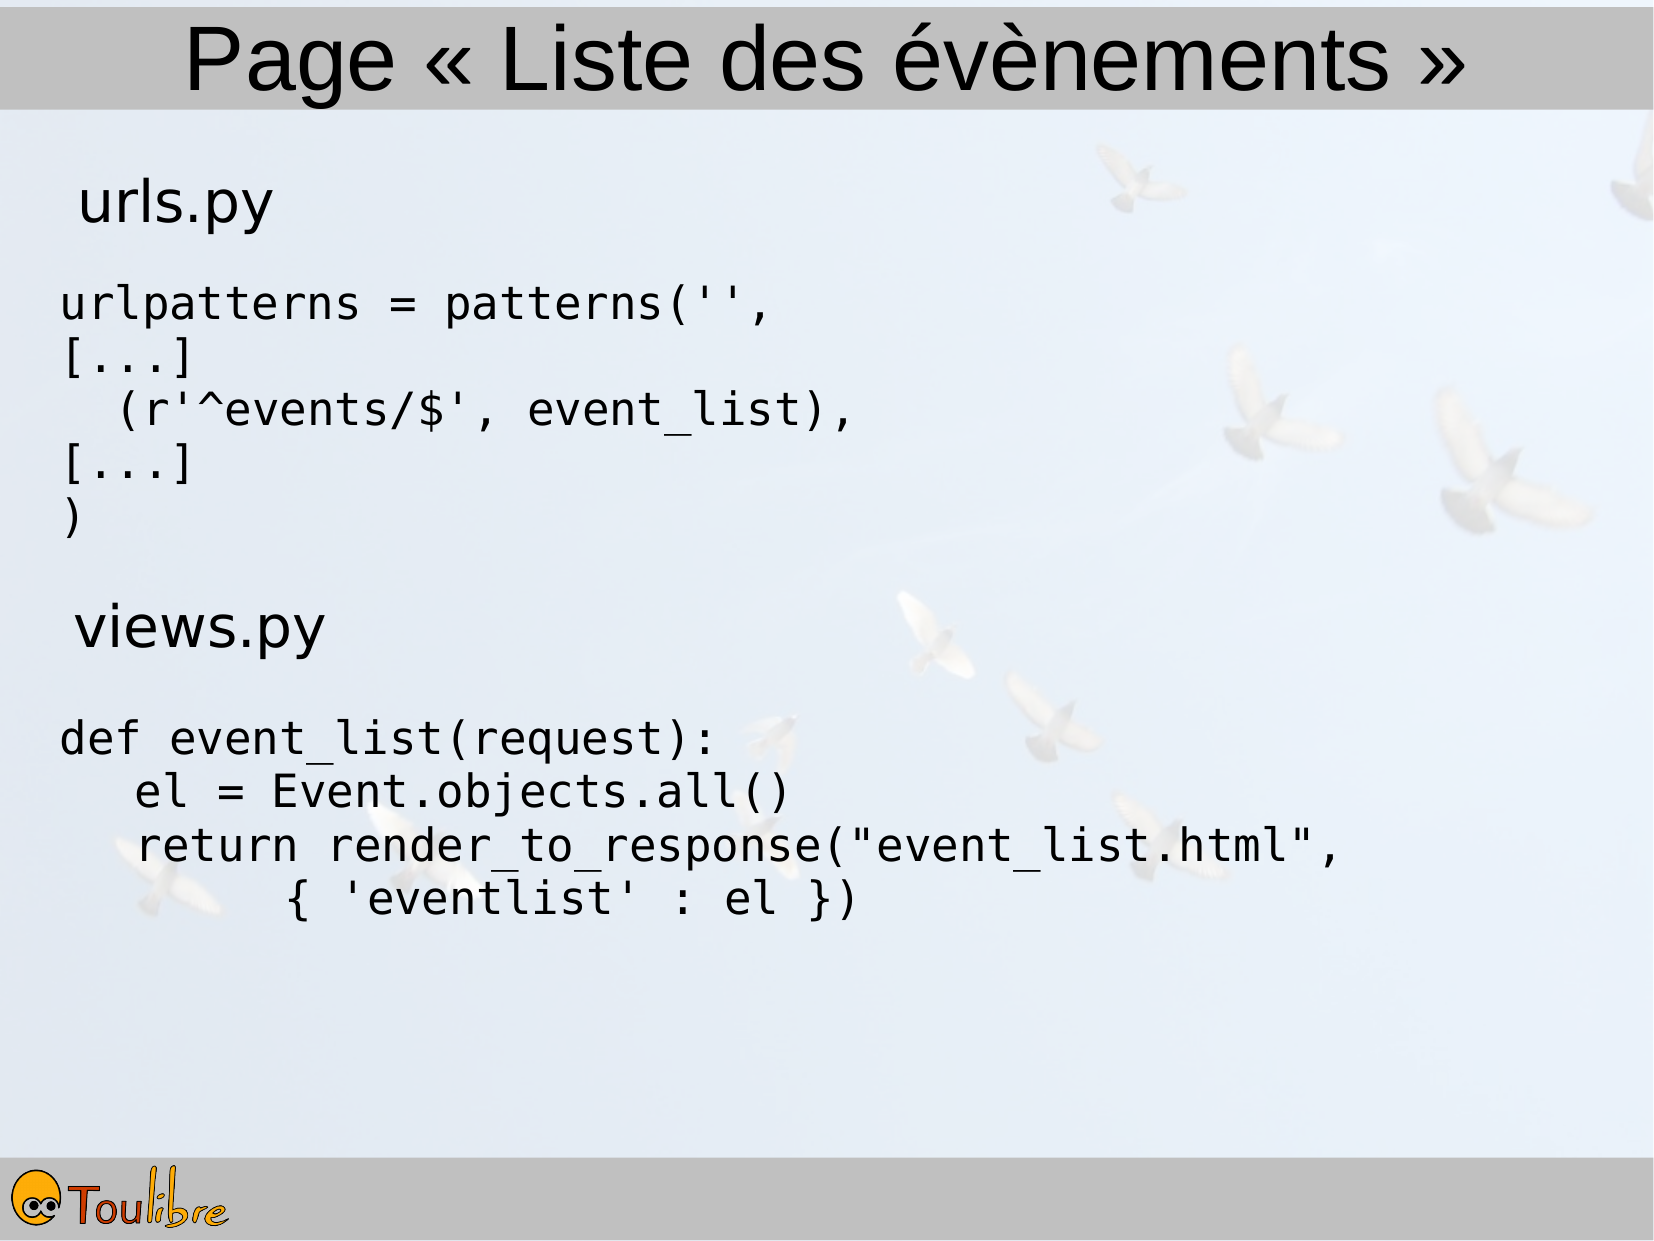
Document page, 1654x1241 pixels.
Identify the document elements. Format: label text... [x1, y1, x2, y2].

text_box urls.py [62, 161, 965, 245]
text_box def event_list(request): el = Event.objects.all() return render_to_response("event_list.html", { 'eventlist' : el }) [44, 704, 1634, 997]
picture [11, 1165, 229, 1228]
text_box views.py [58, 586, 961, 669]
title Page « Liste des évènements » [0, 7, 1654, 110]
text_box urlpatterns = patterns('', [...] (r'^events/$', event_list), [...] ) [44, 269, 1634, 562]
